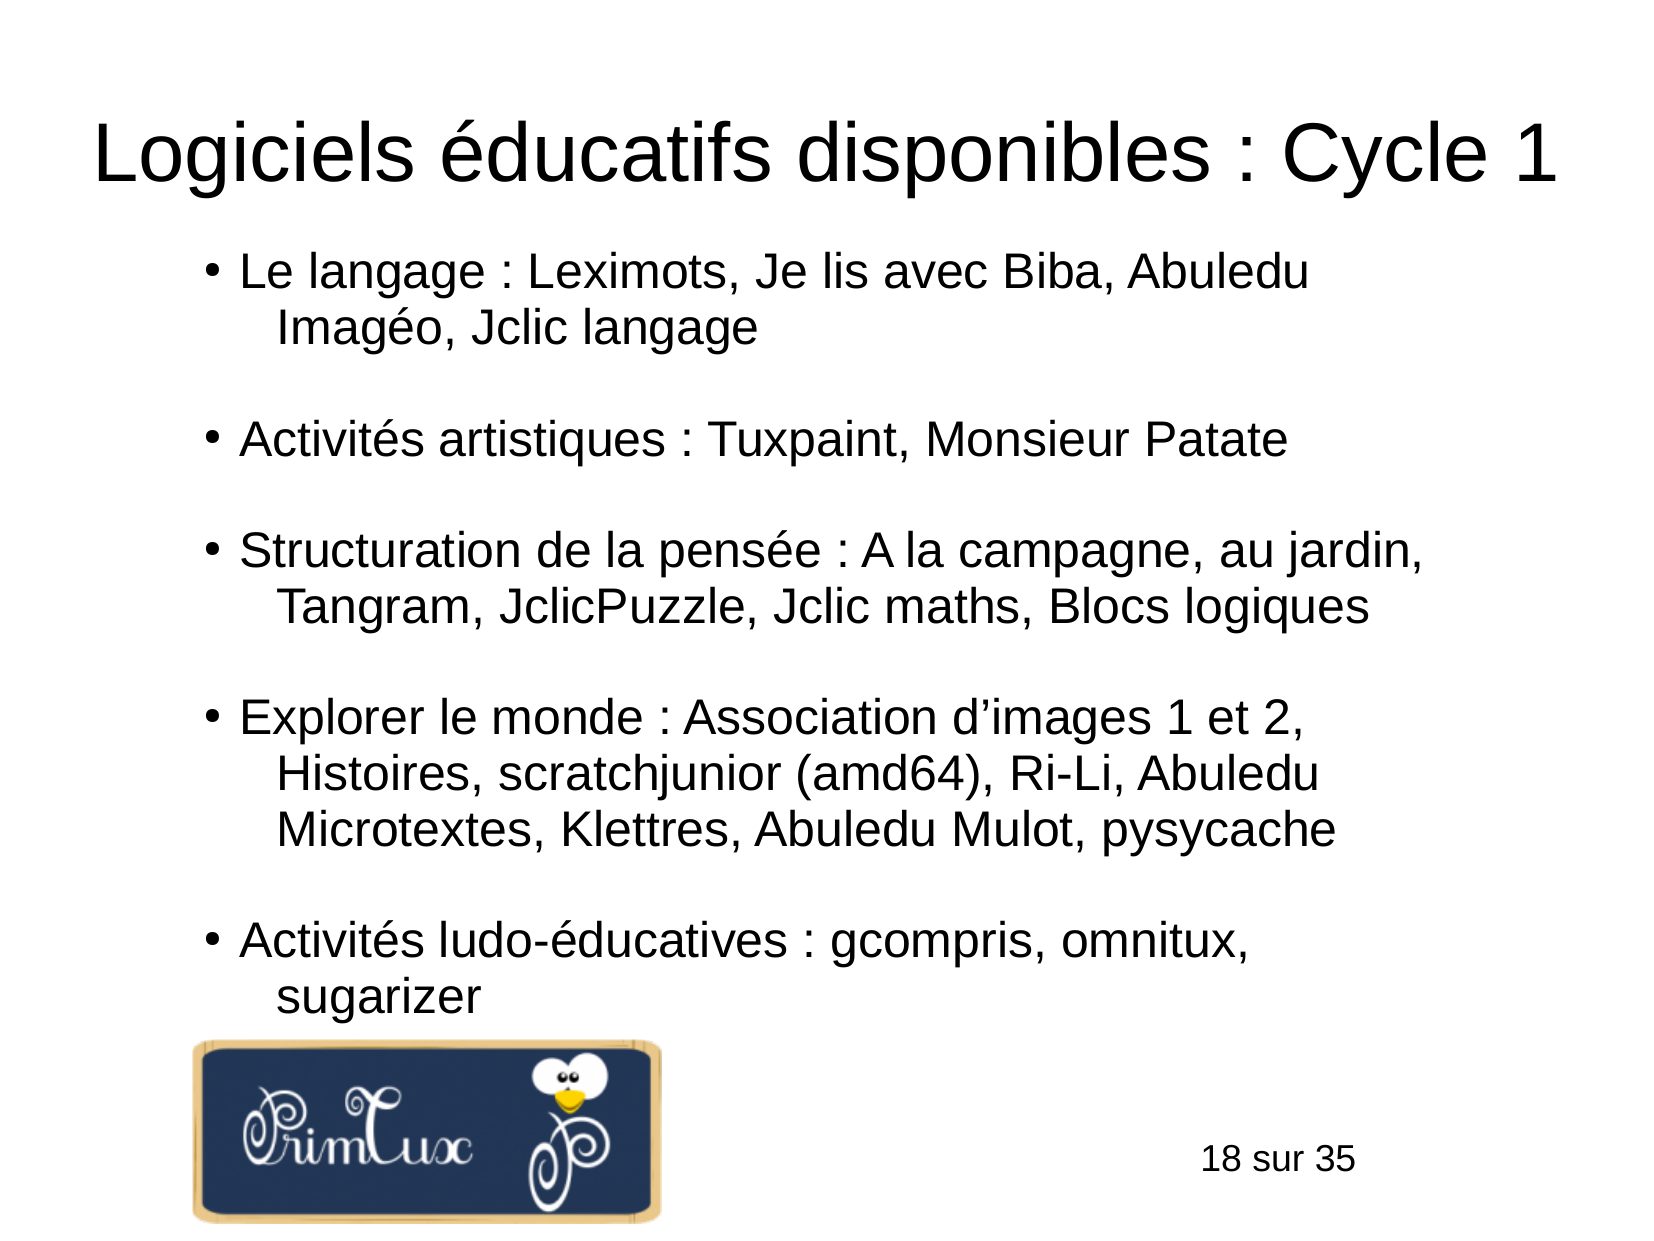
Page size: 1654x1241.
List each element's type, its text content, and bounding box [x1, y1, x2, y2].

text_box Le langage : Leximots, Je lis avec Biba, Abuledu Imagéo, Jclic langage Activités artistiques : Tuxpaint, Monsieur Patate Structuration de la pensée : A la campagne, au jardin, Tangram, JclicPuzzle, Jclic maths, Blocs logiques Explorer le monde : Association d’images 1 et 2, Histoires, scratchjunior (amd64), Ri-Li, Abuledu Microtextes, Klettres, Abuledu Mulot, pysycache Activités ludo-éducatives : gcompris, omnitux, sugarizer [129, 236, 1448, 1032]
title Logiciels éducatifs disponibles : Cycle 1 [82, 49, 1571, 257]
picture [192, 1039, 662, 1224]
